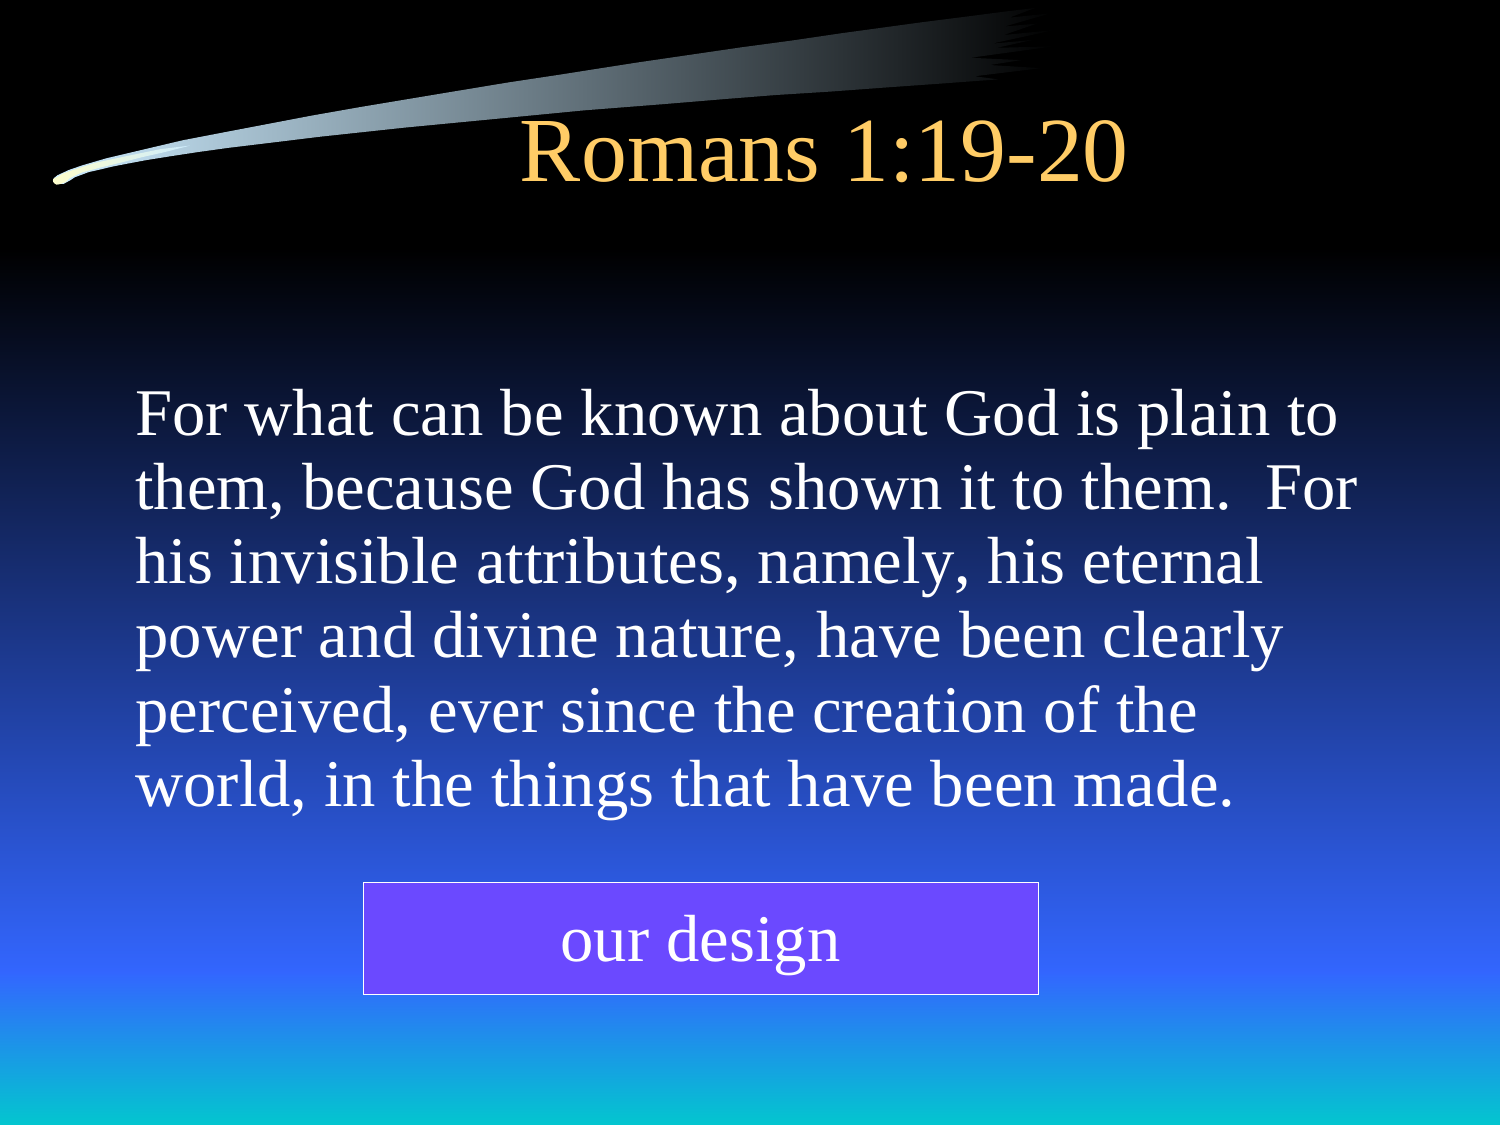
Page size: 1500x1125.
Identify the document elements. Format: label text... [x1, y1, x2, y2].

text_box our design [363, 882, 1039, 995]
title Romans 1:19-20 [187, 56, 1463, 244]
text_box For what can be known about God is plain to them, because God has shown it to them. For his invisible attributes, namely, his eternal power and divine nature, have been clearly perceived, ever since the creation of the world, in the things that have been made. [120, 368, 1396, 829]
